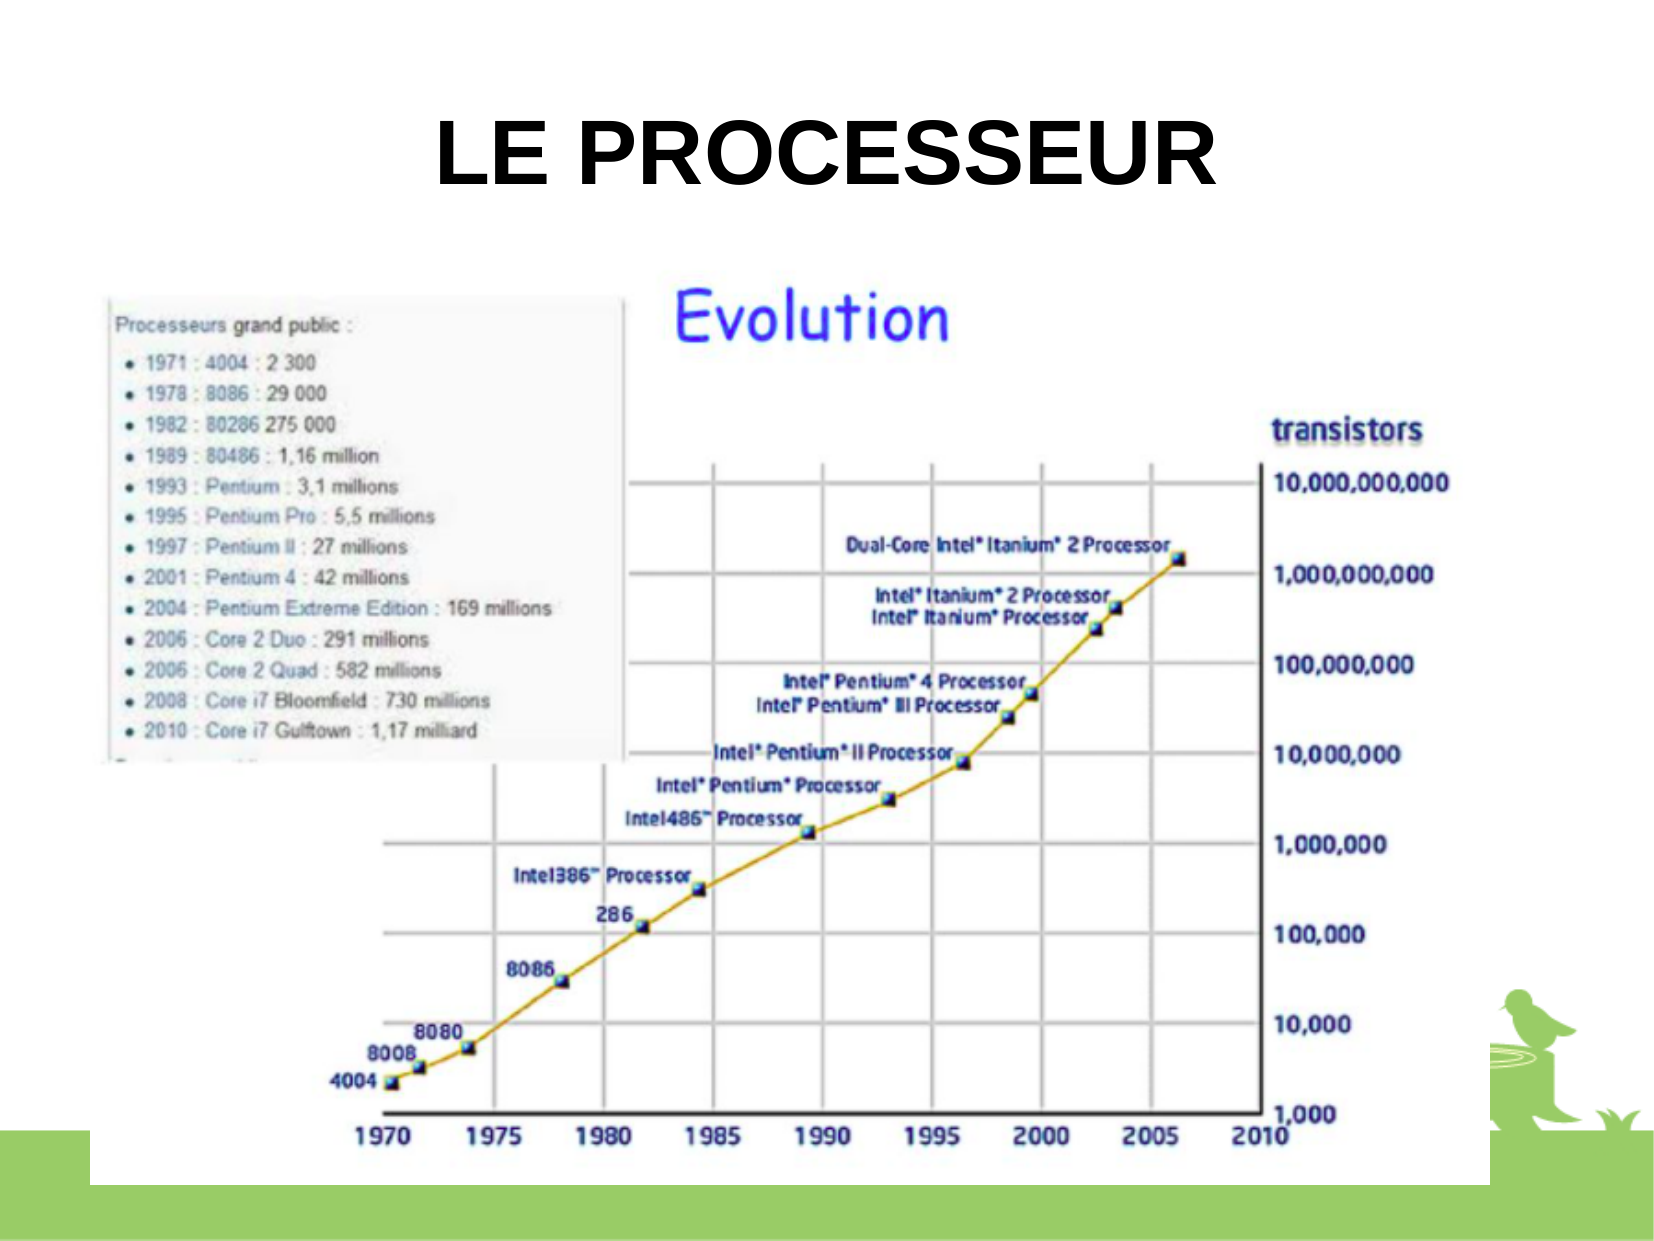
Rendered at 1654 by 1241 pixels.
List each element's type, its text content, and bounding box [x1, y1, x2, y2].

title LE PROCESSEUR [82, 49, 1571, 257]
picture [0, 0, 1654, 1241]
